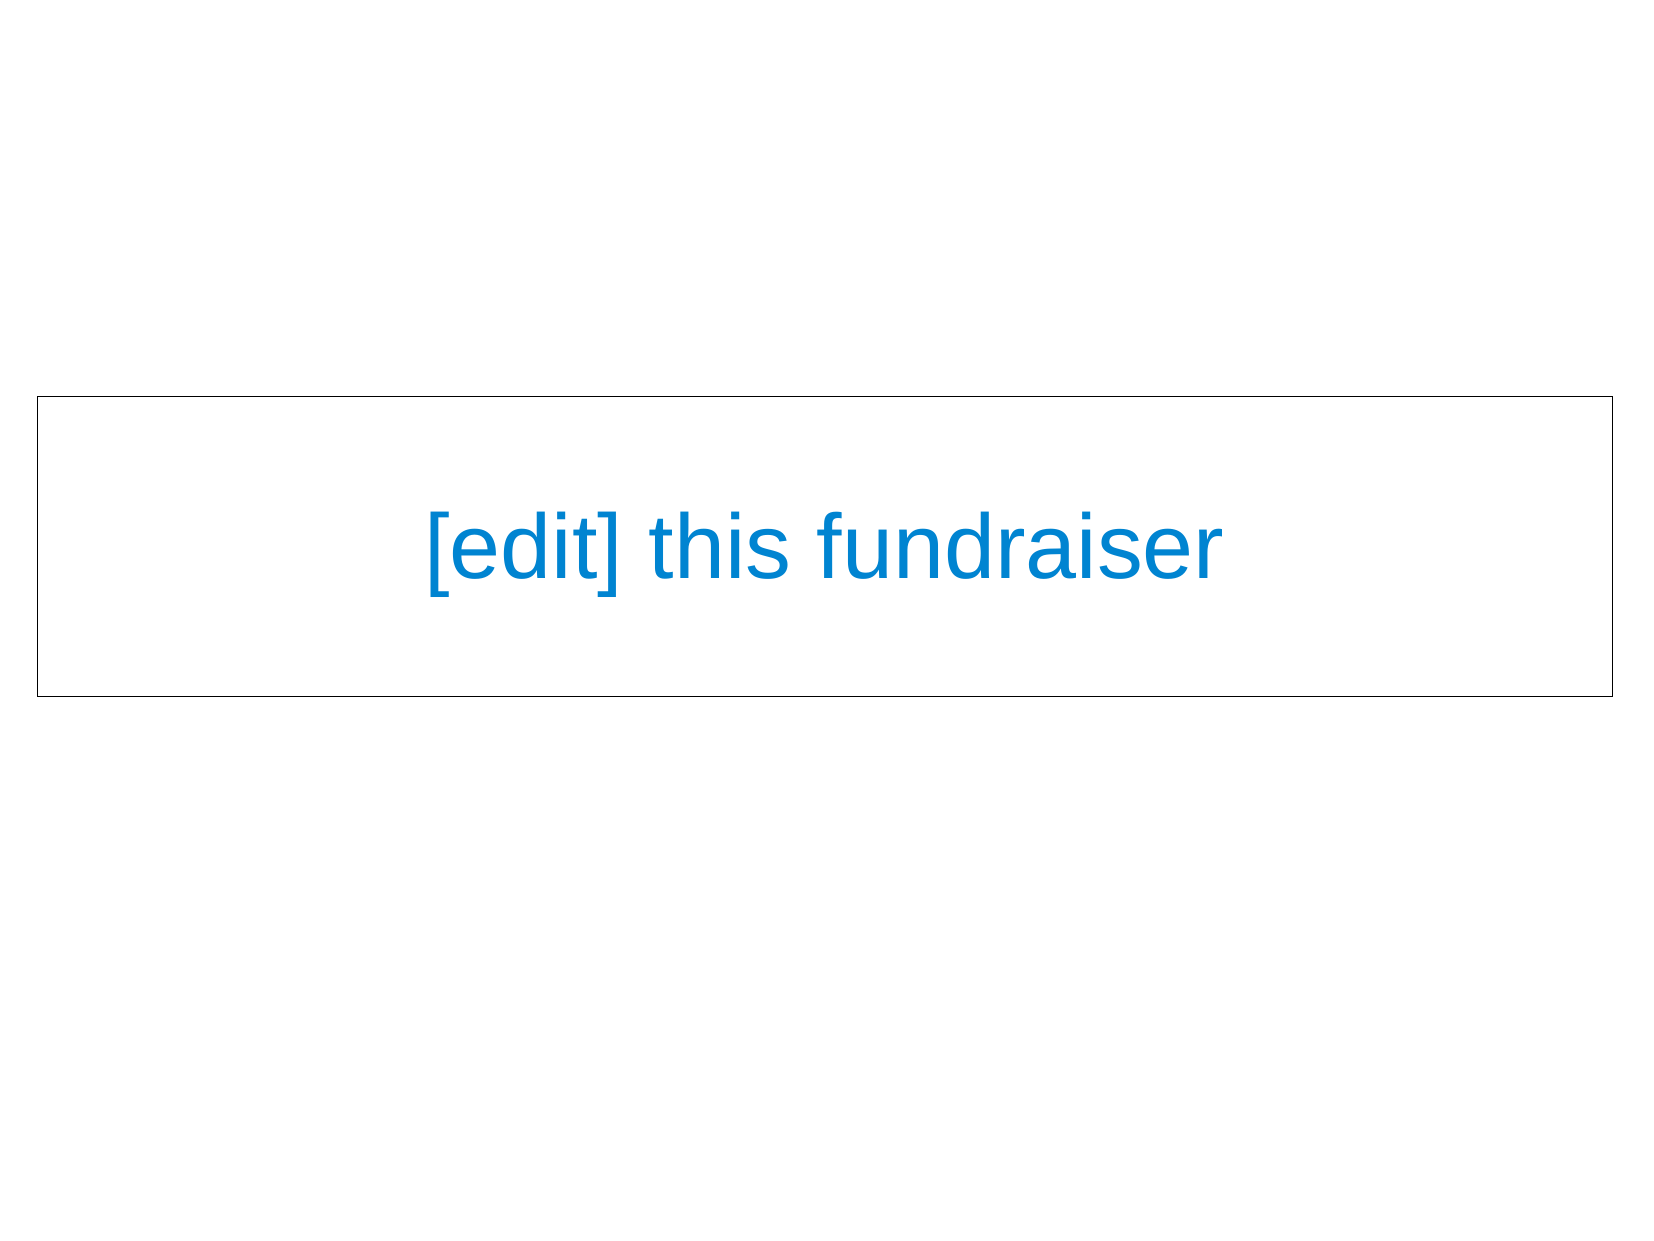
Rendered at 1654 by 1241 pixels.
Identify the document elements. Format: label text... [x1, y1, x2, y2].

text_box [edit] this fundraiser [37, 396, 1613, 697]
